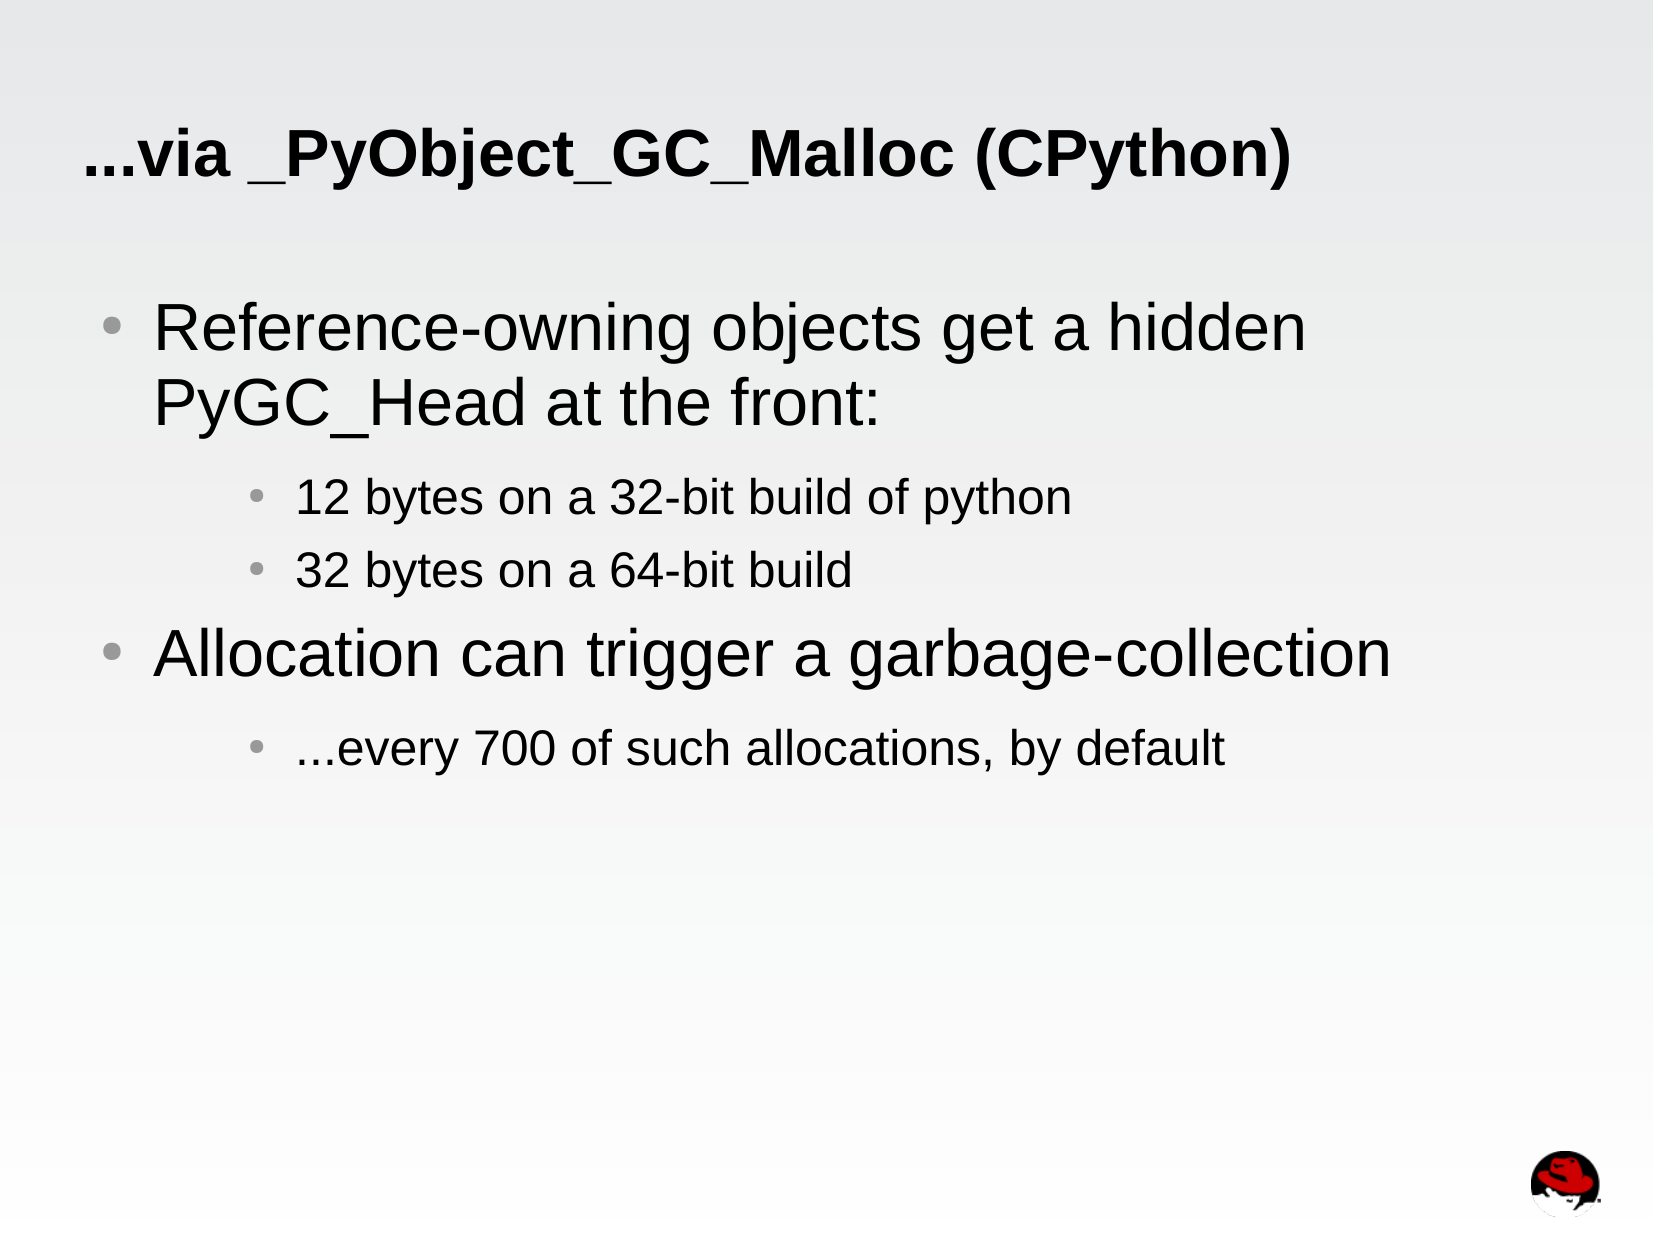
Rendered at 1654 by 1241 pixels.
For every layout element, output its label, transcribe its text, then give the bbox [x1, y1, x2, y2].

picture [0, 0, 1654, 1241]
title ...via _PyObject_GC_Malloc (CPython) [82, 56, 1571, 250]
list Reference-owning objects get a hidden PyGC_Head at the front: 12 bytes on a 32-bit build of python 32 bytes on a 64-bit build Allocation can trigger a garbage-collection ...every 700 of such allocations, by default [82, 290, 1571, 1095]
